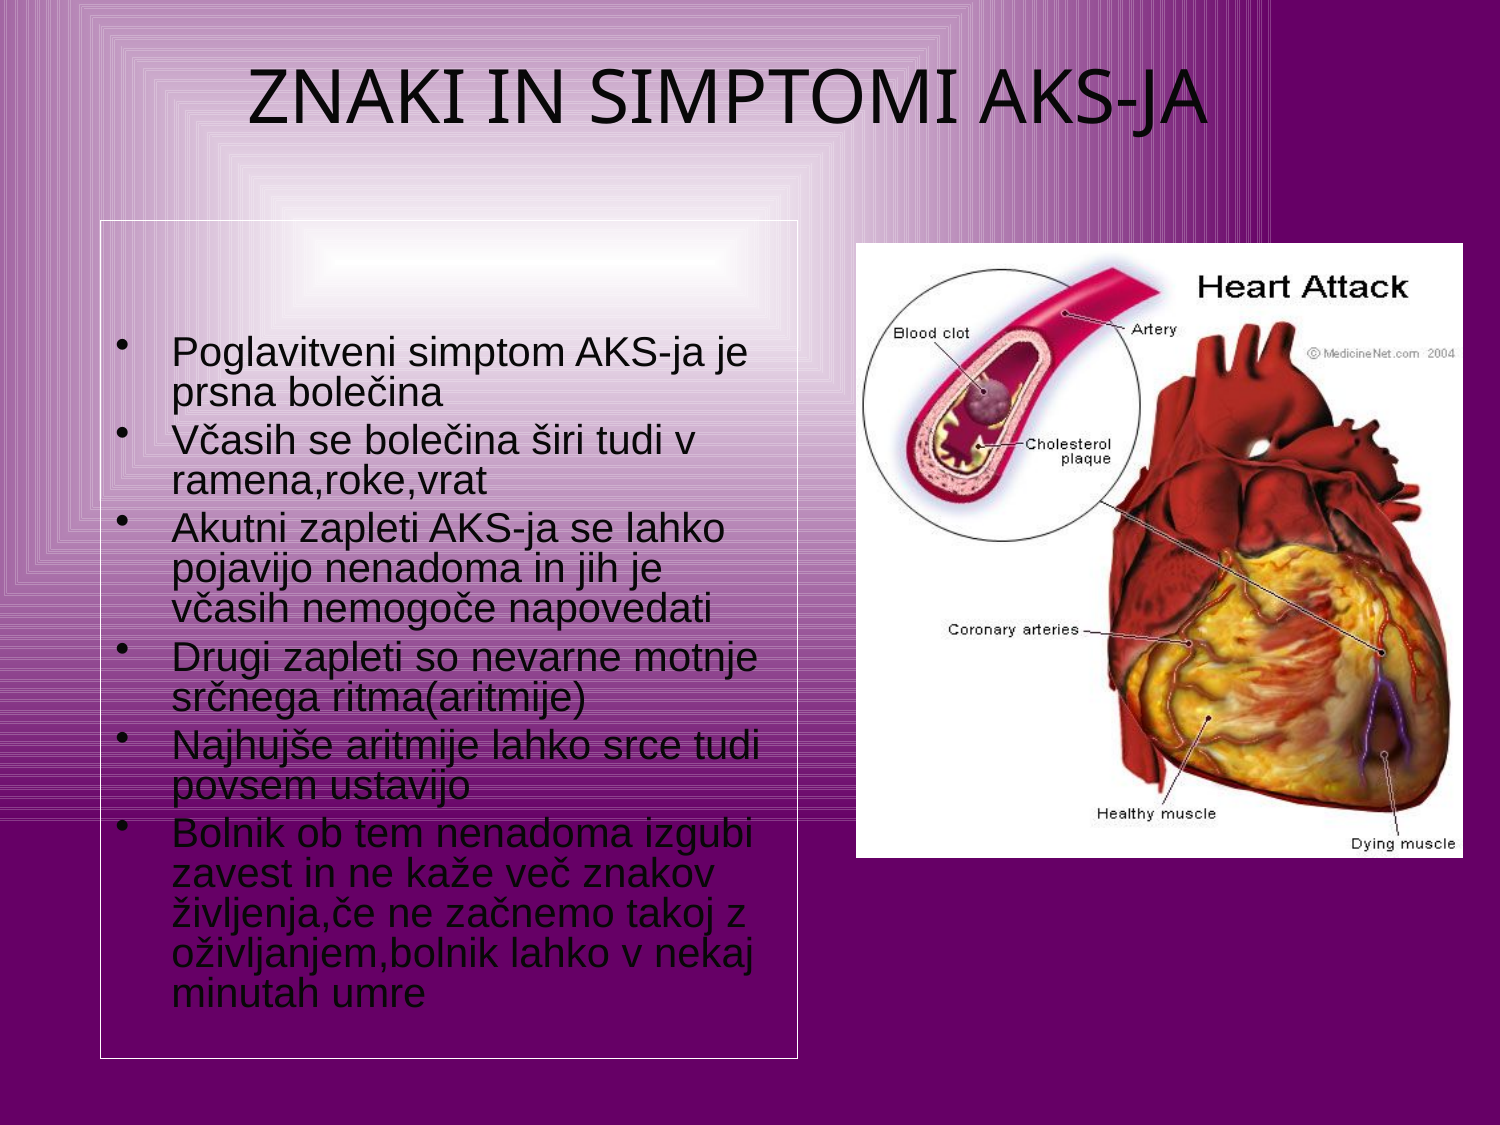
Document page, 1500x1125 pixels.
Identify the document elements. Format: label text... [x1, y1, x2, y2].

picture [856, 243, 1463, 858]
list Poglavitveni simptom AKS-ja je prsna bolečina Včasih se bolečina širi tudi v ramena,roke,vrat Akutni zapleti AKS-ja se lahko pojavijo nenadoma in jih je včasih nemogoče napovedati Drugi zapleti so nevarne motnje srčnega ritma(aritmije) Najhujše aritmije lahko srce tudi povsem ustavijo Bolnik ob tem nenadoma izgubi zavest in ne kaže več znakov življenja,če ne začnemo takoj z oživljanjem,bolnik lahko v nekaj minutah umre [100, 220, 798, 1059]
title ZNAKI IN SIMPTOMI AKS-JA [53, 0, 1404, 188]
